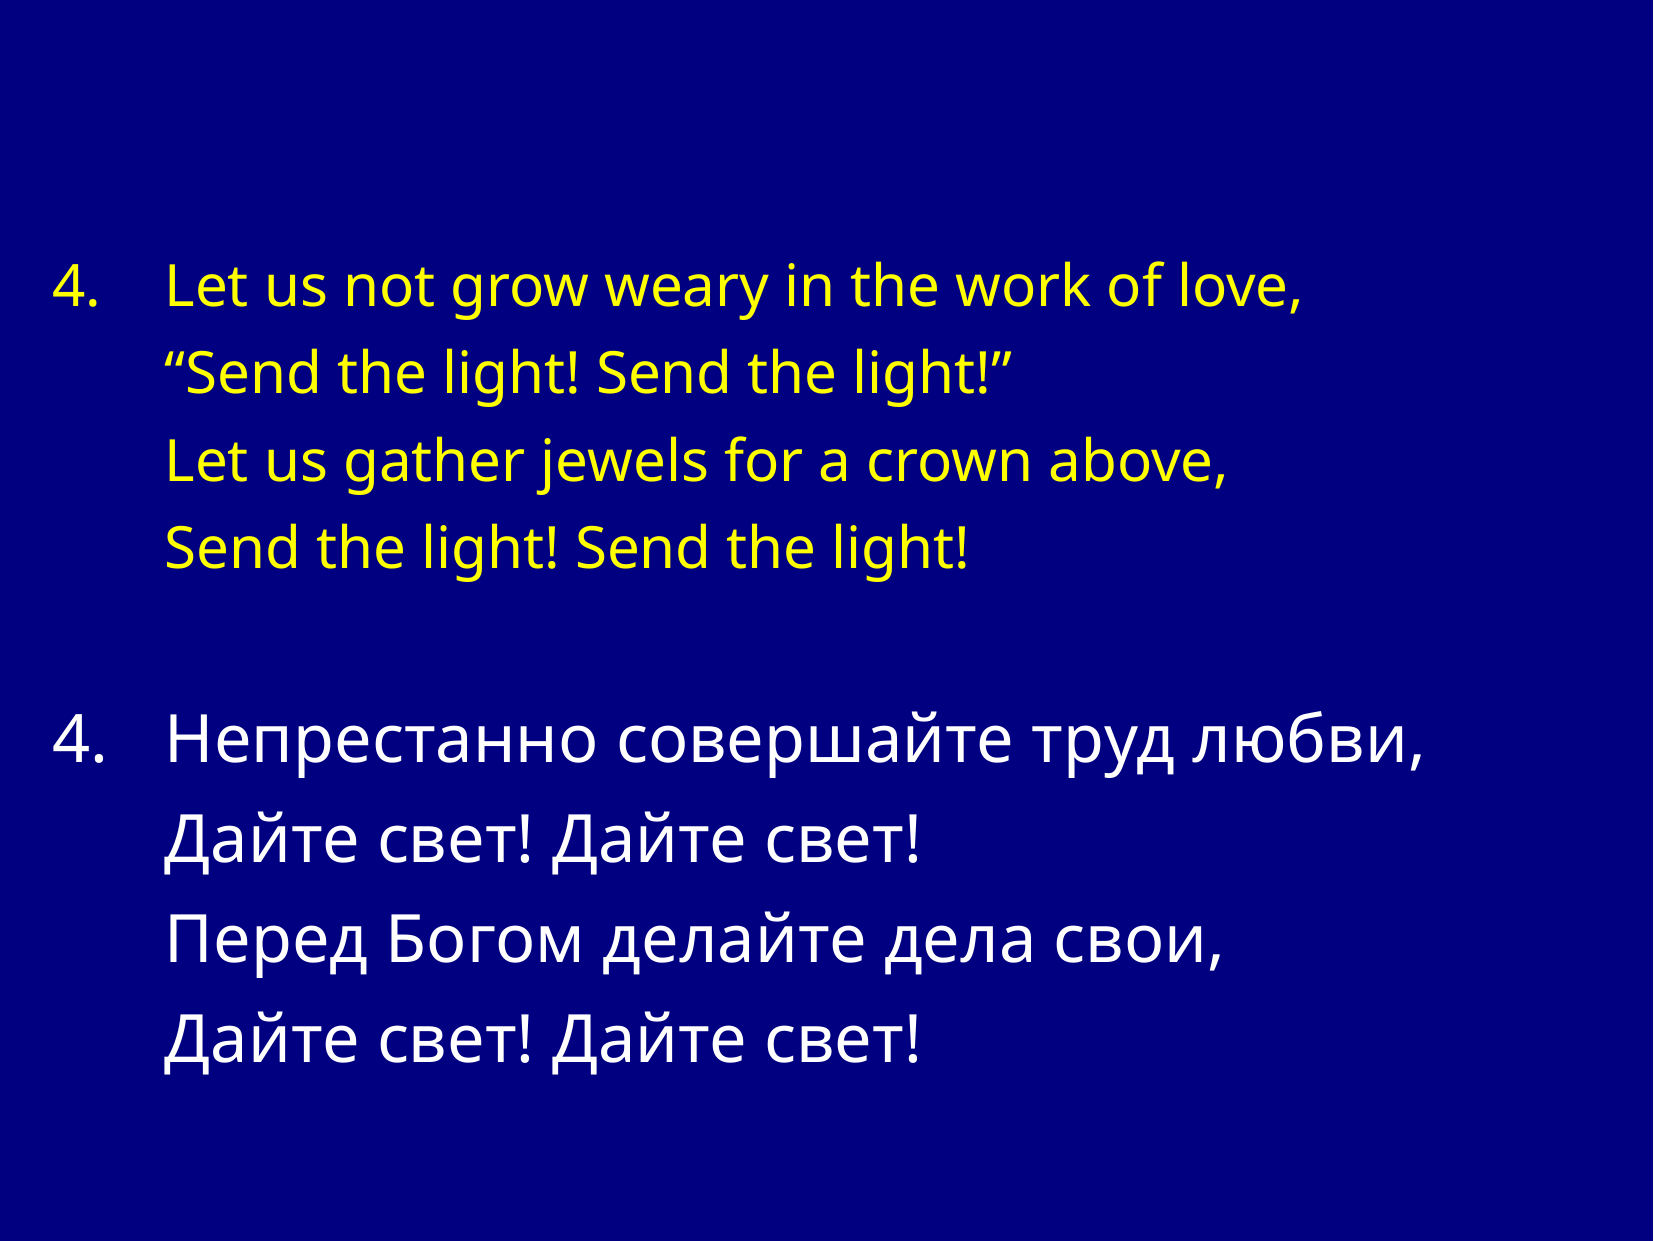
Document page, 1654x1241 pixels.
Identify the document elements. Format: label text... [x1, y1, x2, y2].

text_box 4. Let us not grow weary in the work of love, “Send the light! Send the light!” Let us gather jewels for a crown above, Send the light! Send the light! [37, 150, 1576, 638]
text_box 4. Непрестанно совершайте труд любви, Дайте свет! Дайте свет! Перед Богом делайте дела свои, Дайте свет! Дайте свет! [37, 675, 1576, 1163]
